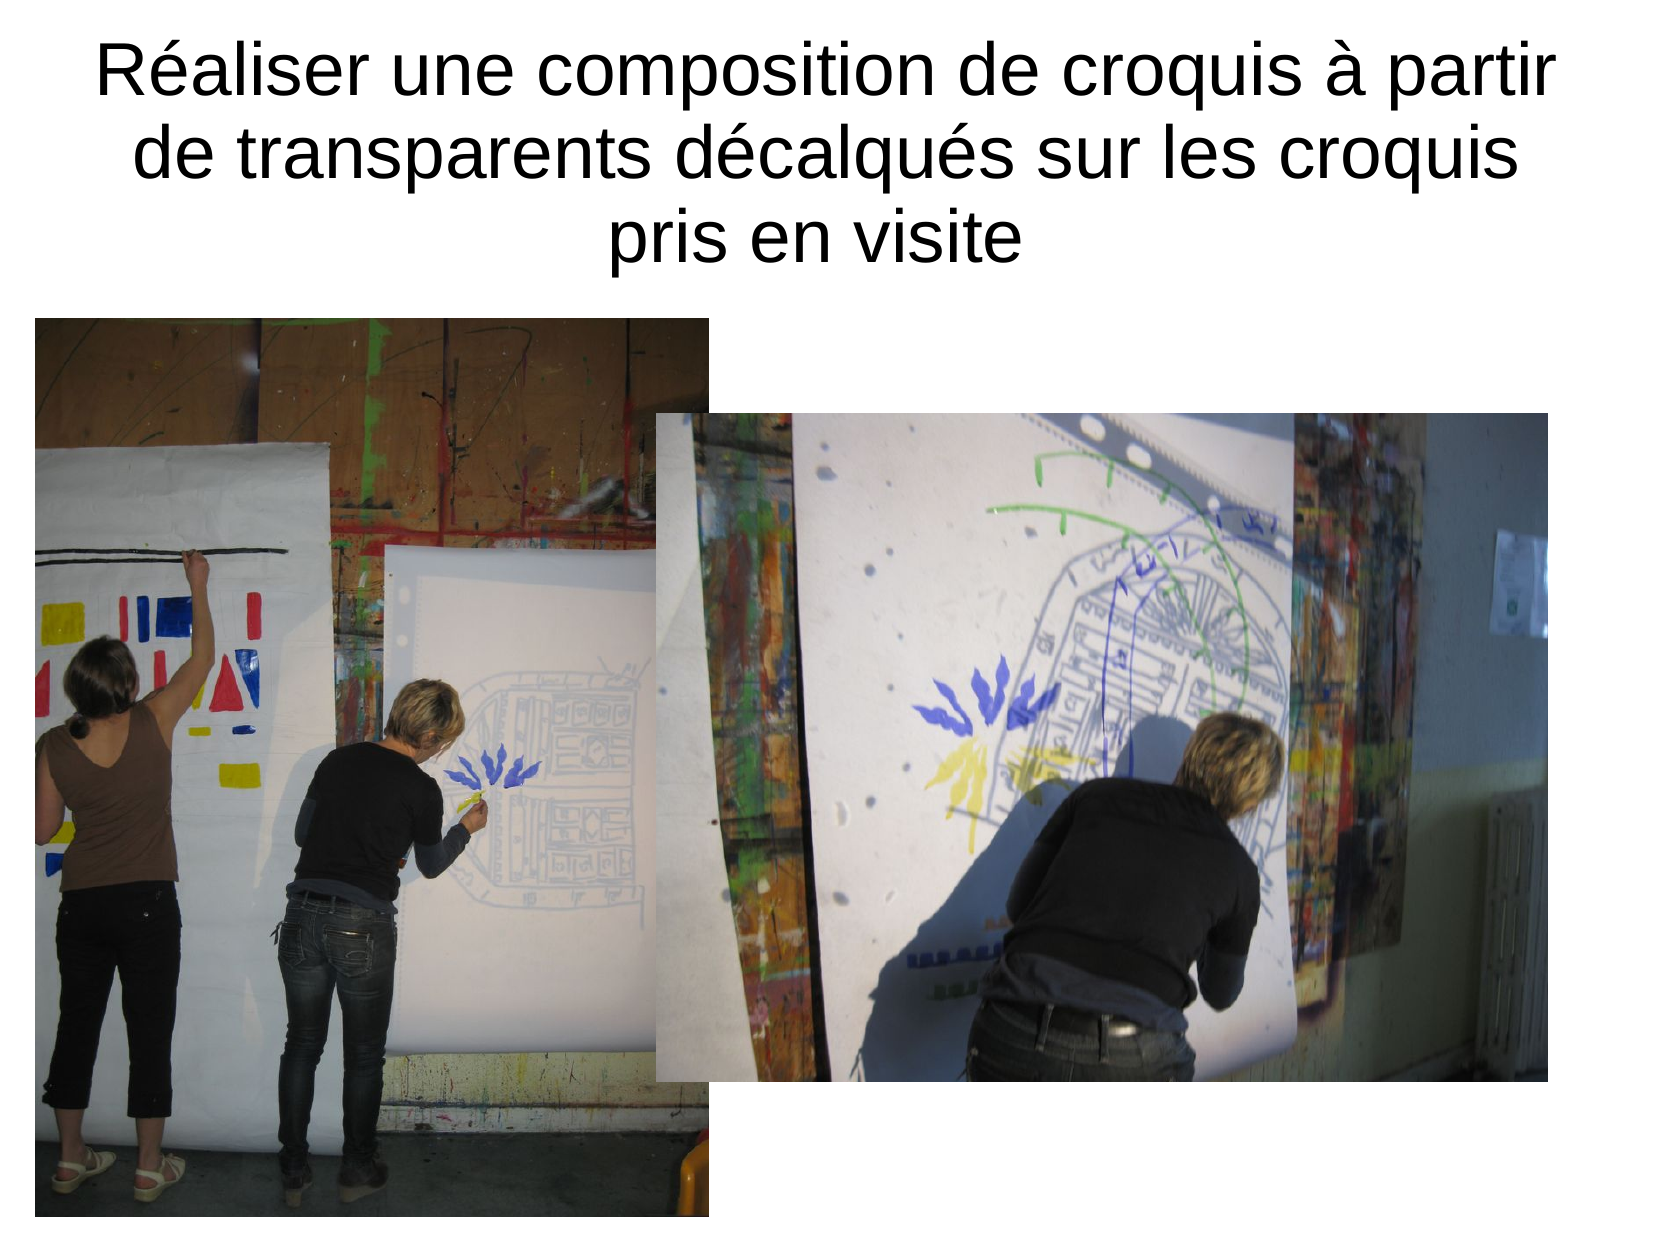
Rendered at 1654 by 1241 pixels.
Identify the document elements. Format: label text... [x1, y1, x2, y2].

title Réaliser une composition de croquis à partir de transparents décalqués sur les croquis pris en visite [82, 26, 1571, 279]
picture [35, 318, 1548, 1217]
